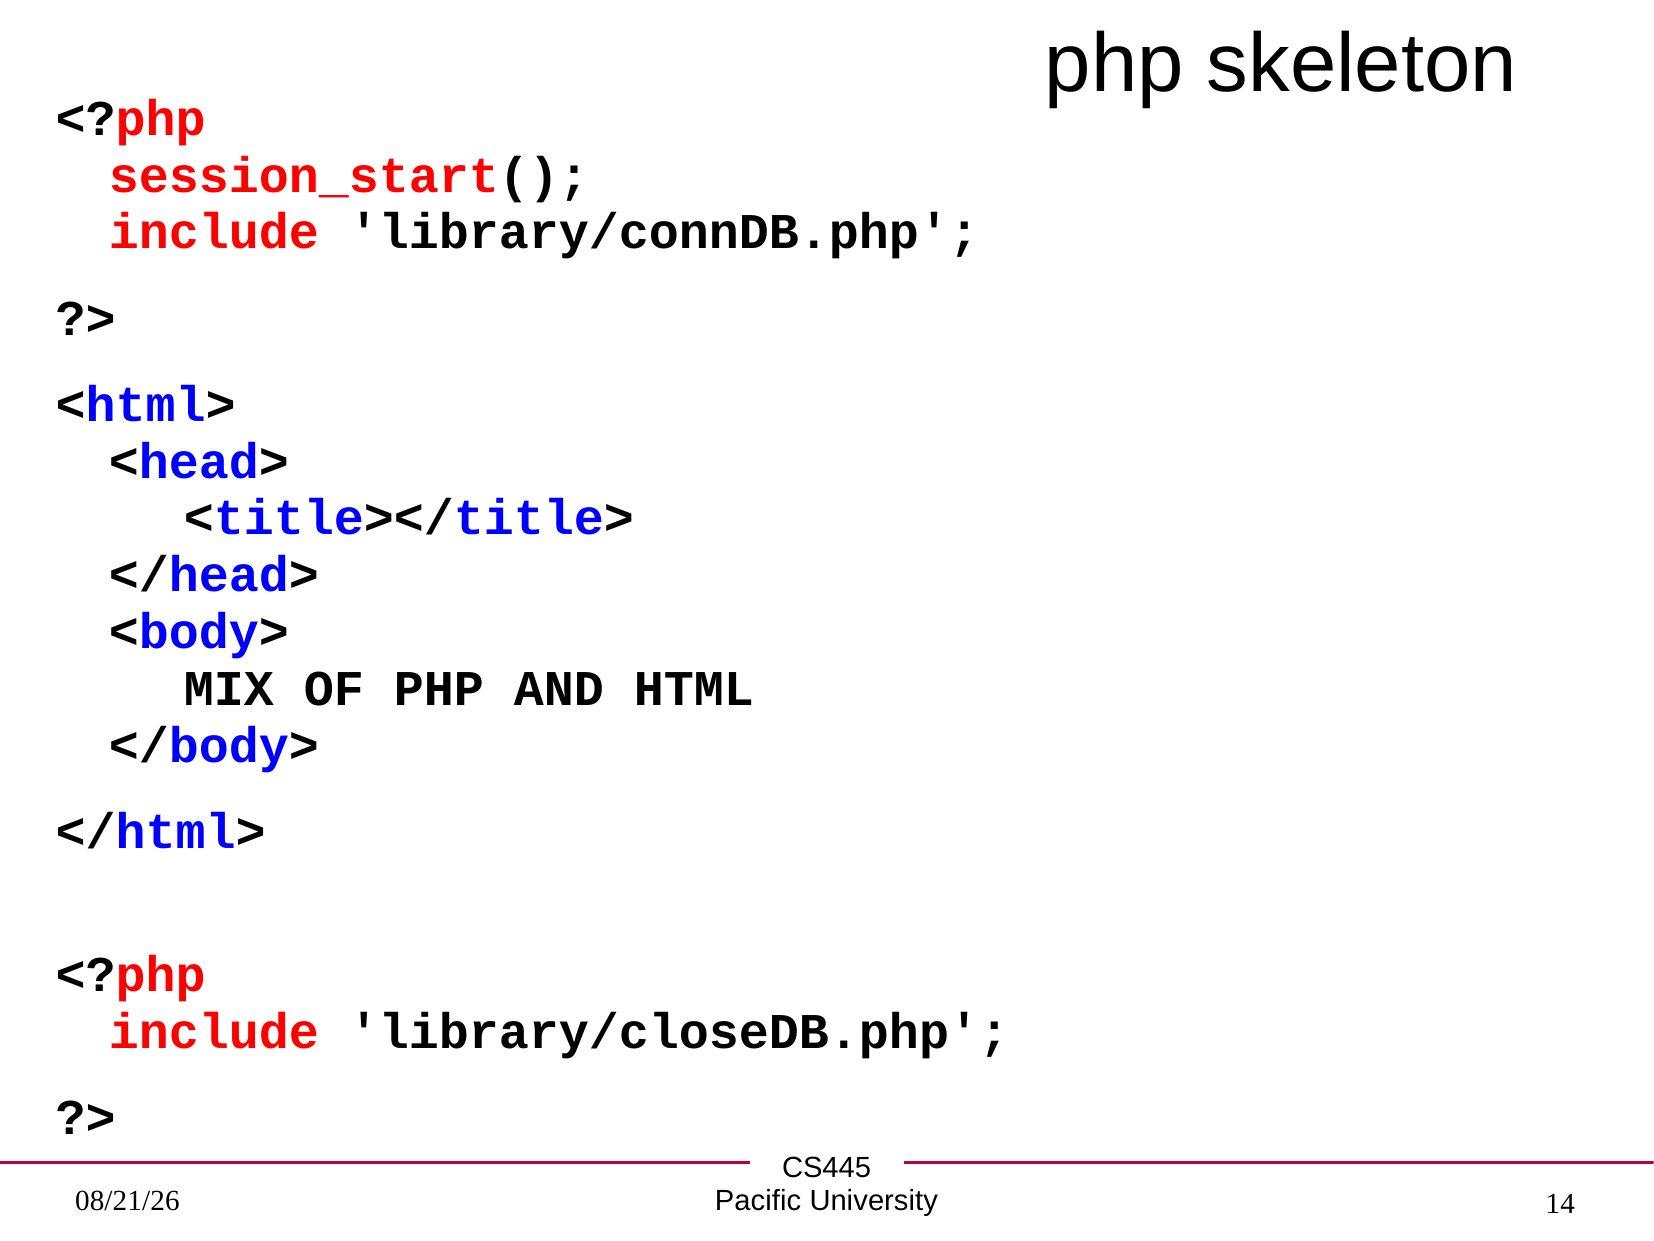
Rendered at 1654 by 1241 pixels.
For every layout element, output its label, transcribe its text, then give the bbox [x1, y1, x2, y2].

list <?php session_start(); include 'library/connDB.php'; ?> <html> <head> <title></title> </head> <body> MIX OF PHP AND HTML </body> </html> <?php include 'library/closeDB.php'; ?> [37, 93, 1642, 1150]
title php skeleton [86, 15, 1576, 93]
